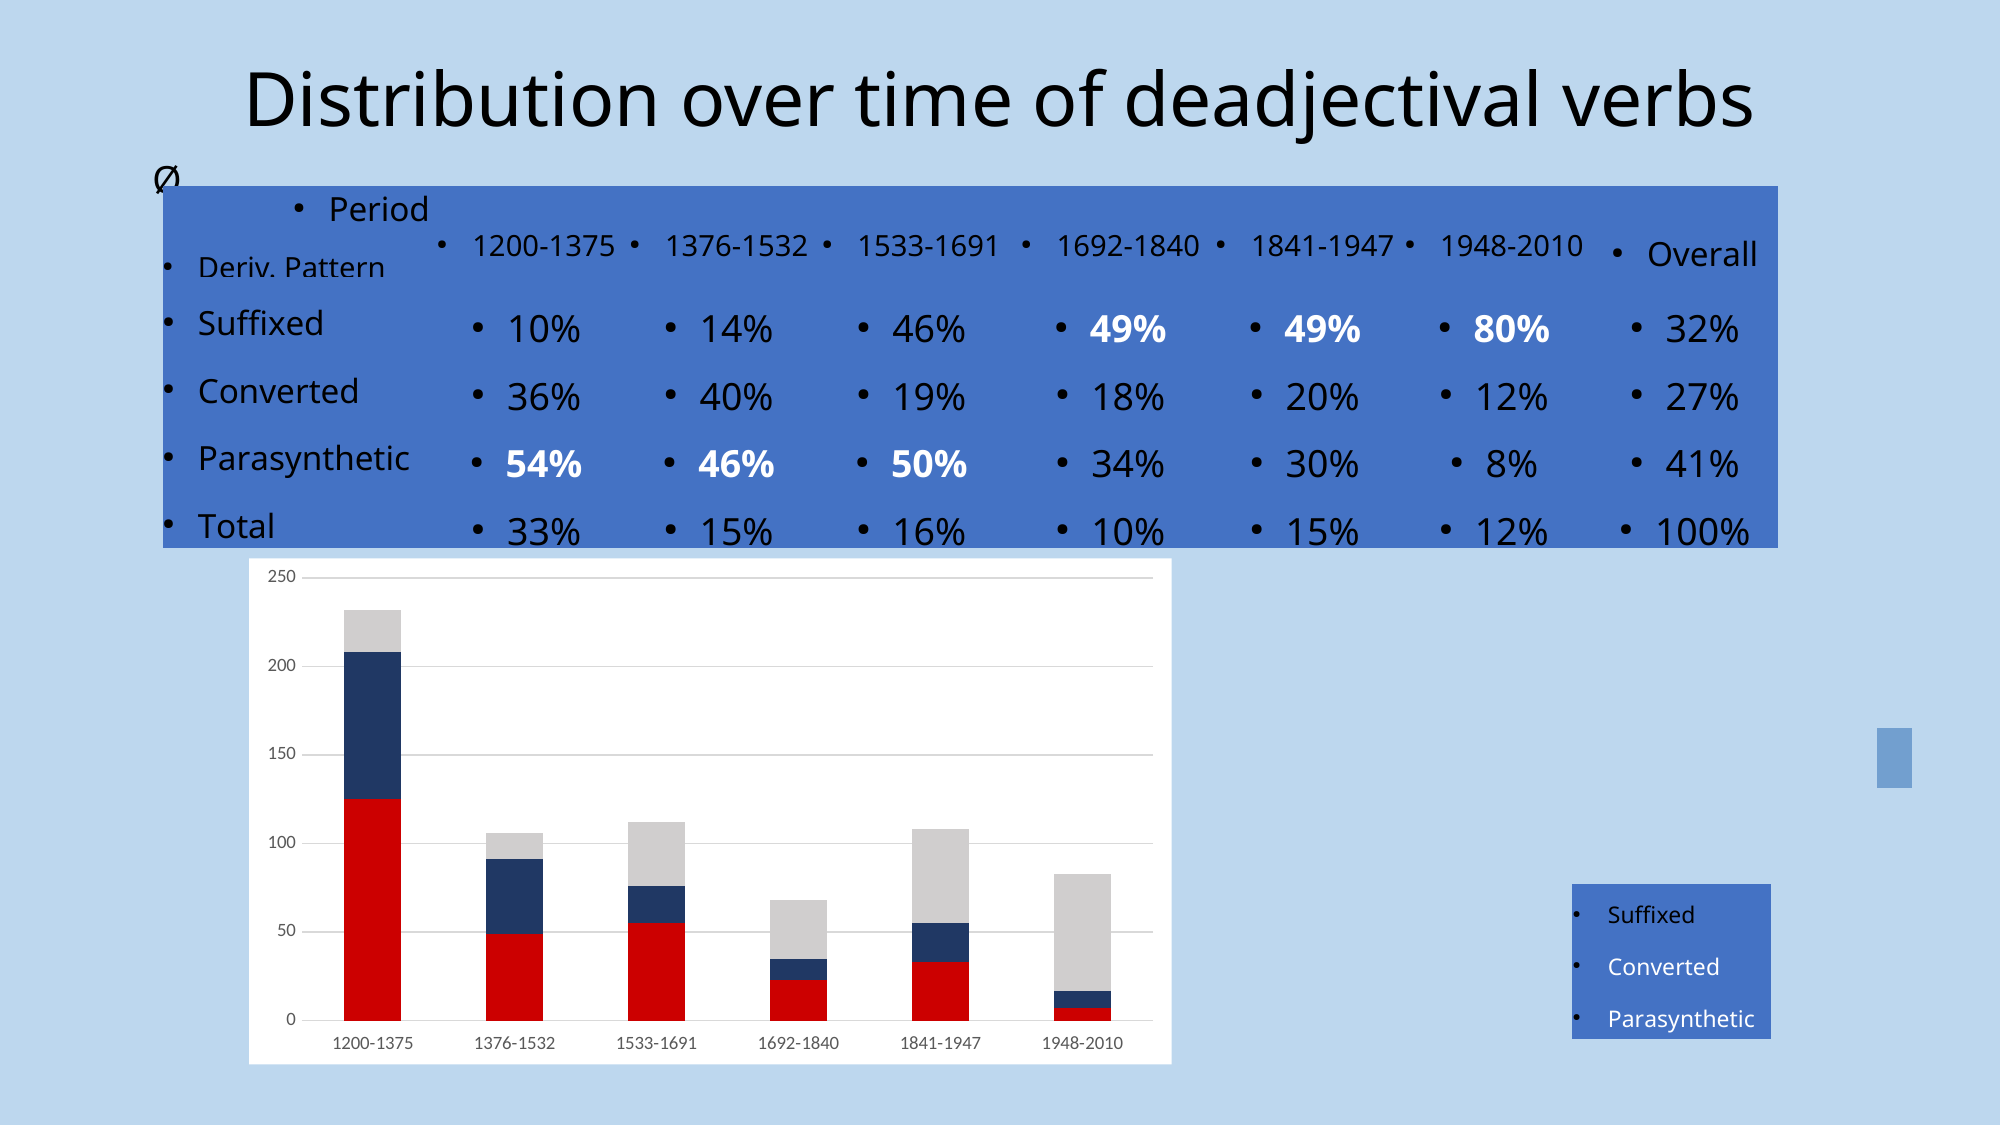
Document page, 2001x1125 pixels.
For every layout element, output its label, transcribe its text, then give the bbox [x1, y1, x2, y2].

chart [249, 558, 1172, 1065]
table_cell 80% [1397, 277, 1592, 345]
table_cell 32% [1592, 277, 1778, 345]
table_cell Parasynthetic [163, 413, 430, 480]
table_header Suffixed [1572, 884, 1771, 935]
table_cell 20% [1213, 345, 1397, 413]
table_cell Suffixed [163, 277, 430, 345]
table_cell 50% [815, 413, 1008, 480]
table_cell 12% [1397, 480, 1592, 548]
table_cell 46% [815, 277, 1008, 345]
table_cell 10% [1008, 480, 1213, 548]
table_cell 30% [1213, 413, 1397, 480]
table_cell 18% [1008, 345, 1213, 413]
table_cell 41% [1592, 413, 1778, 480]
table_cell 33% [430, 480, 623, 548]
table_cell 27% [1592, 345, 1778, 413]
table_cell 15% [1213, 480, 1397, 548]
table_header 1533-1691 [815, 186, 1008, 277]
table_cell 49% [1213, 277, 1397, 345]
text_box Distribution over time of deadjectival verbs [137, 54, 1863, 272]
table_header 1692-1840 [1008, 186, 1213, 277]
table_header 1376-1532 [623, 186, 815, 277]
table_cell Parasynthetic [1572, 987, 1771, 1039]
table_header 1200-1375 [430, 186, 623, 277]
table_cell 16% [815, 480, 1008, 548]
table_cell 54% [430, 413, 623, 480]
text_box [137, 145, 1863, 1014]
table_cell 49% [1008, 277, 1213, 345]
table_header Overall [1592, 186, 1778, 277]
table_cell Converted [1572, 935, 1771, 987]
table_header Period Deriv. Pattern [163, 186, 430, 277]
table_cell 19% [815, 345, 1008, 413]
table_cell Converted [163, 345, 430, 413]
table_header 1948-2010 [1397, 186, 1592, 277]
table_cell 40% [623, 345, 815, 413]
table_cell 46% [623, 413, 815, 480]
table_cell 10% [430, 277, 623, 345]
table_header [1877, 728, 1912, 788]
table_cell 15% [623, 480, 815, 548]
table_header 1841-1947 [1213, 186, 1397, 277]
table_cell 12% [1397, 345, 1592, 413]
table_cell 8% [1397, 413, 1592, 480]
table_cell 100% [1592, 480, 1778, 548]
table_cell Total [163, 480, 430, 548]
table_cell 14% [623, 277, 815, 345]
table_cell 34% [1008, 413, 1213, 480]
table_cell 36% [430, 345, 623, 413]
